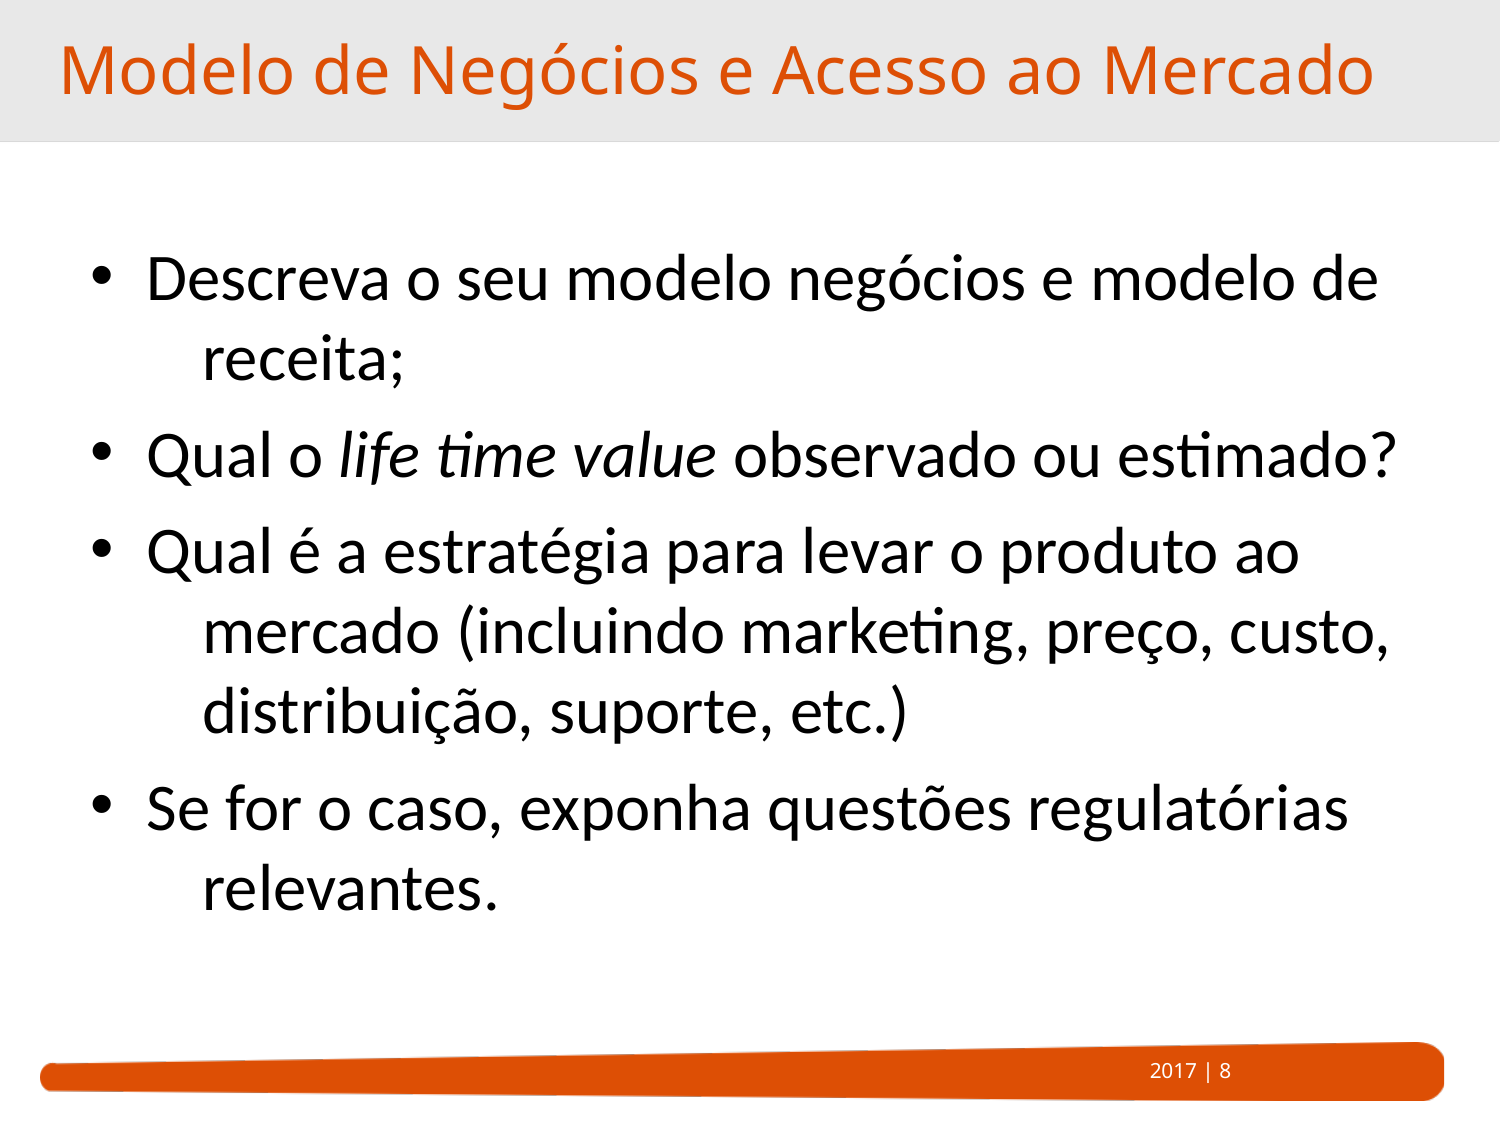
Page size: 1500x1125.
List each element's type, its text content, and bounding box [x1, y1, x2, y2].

text_box Modelo de Negócios e Acesso ao Mercado [58, 2, 1440, 148]
text_box Descreva o seu modelo negócios e modelo de receita; Qual o life time value observado ou estimado? Qual é a estratégia para levar o produto ao mercado (incluindo marketing, preço, custo, distribuição, suporte, etc.) Se for o caso, exponha questões regulatórias relevantes. [75, 226, 1426, 1059]
